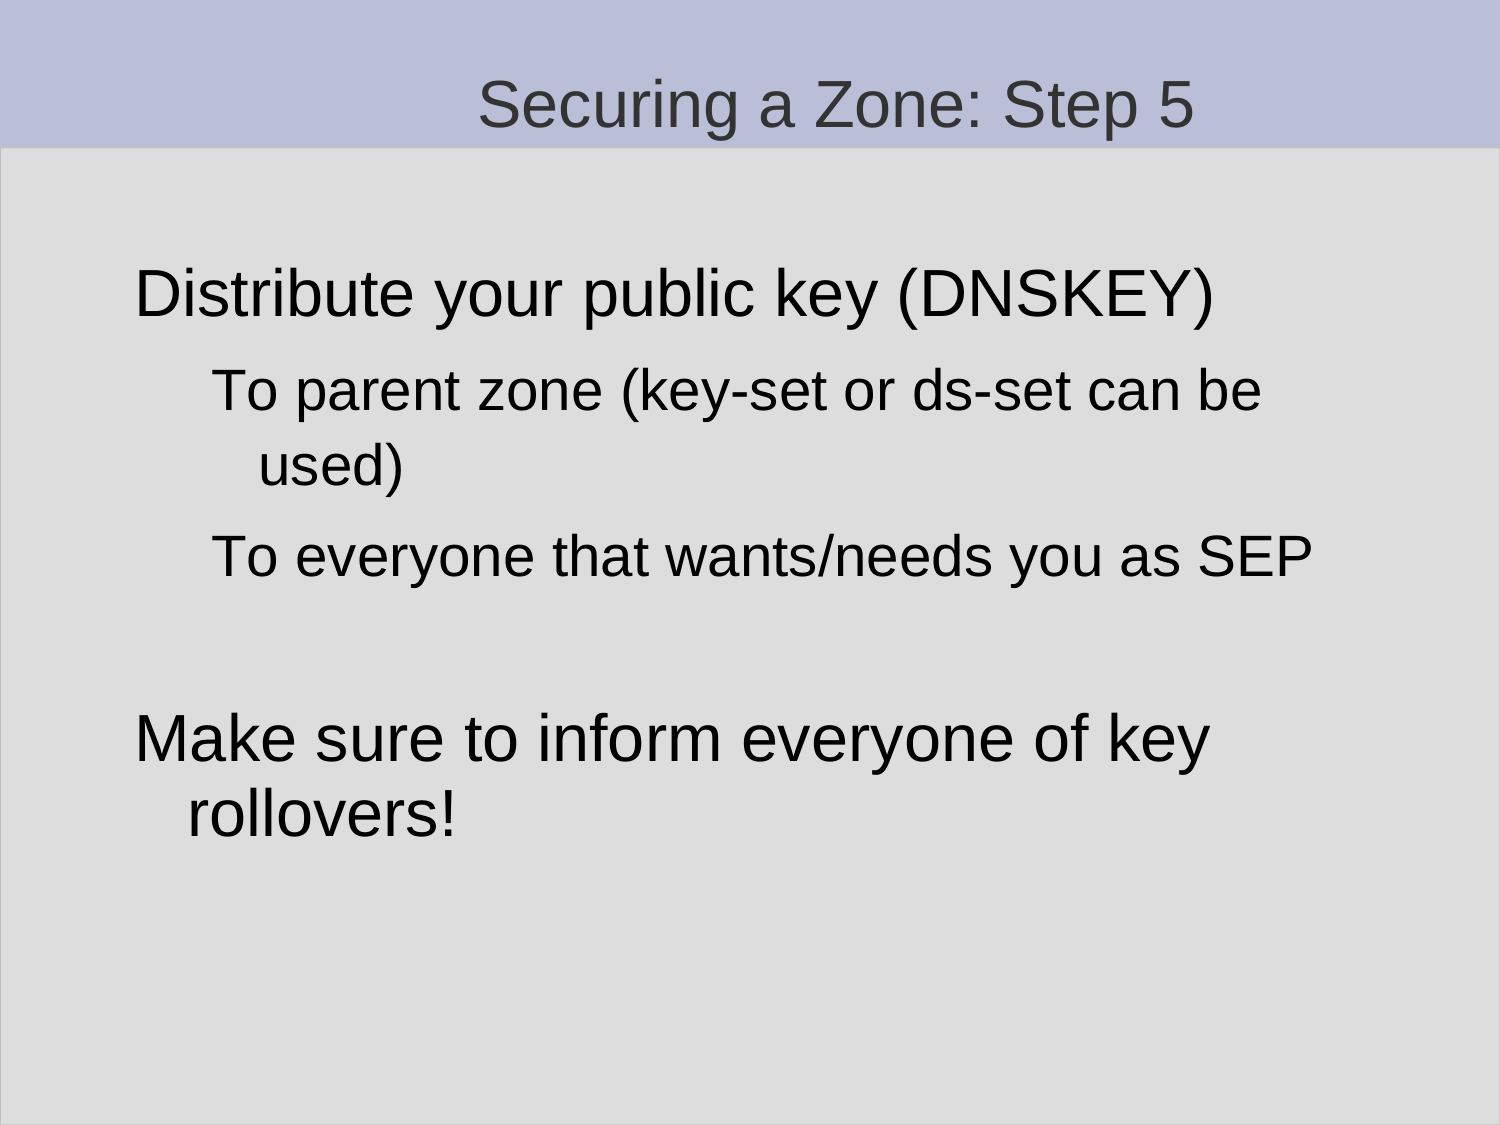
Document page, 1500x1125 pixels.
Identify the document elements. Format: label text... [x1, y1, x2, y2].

title Securing a Zone: Step 5 [196, 52, 1477, 157]
list Distribute your public key (DNSKEY)‏ To parent zone (key-set or ds-set can be used)‏ To everyone that wants/needs you as SEP Make sure to inform everyone of key rollovers! [101, 237, 1397, 1035]
